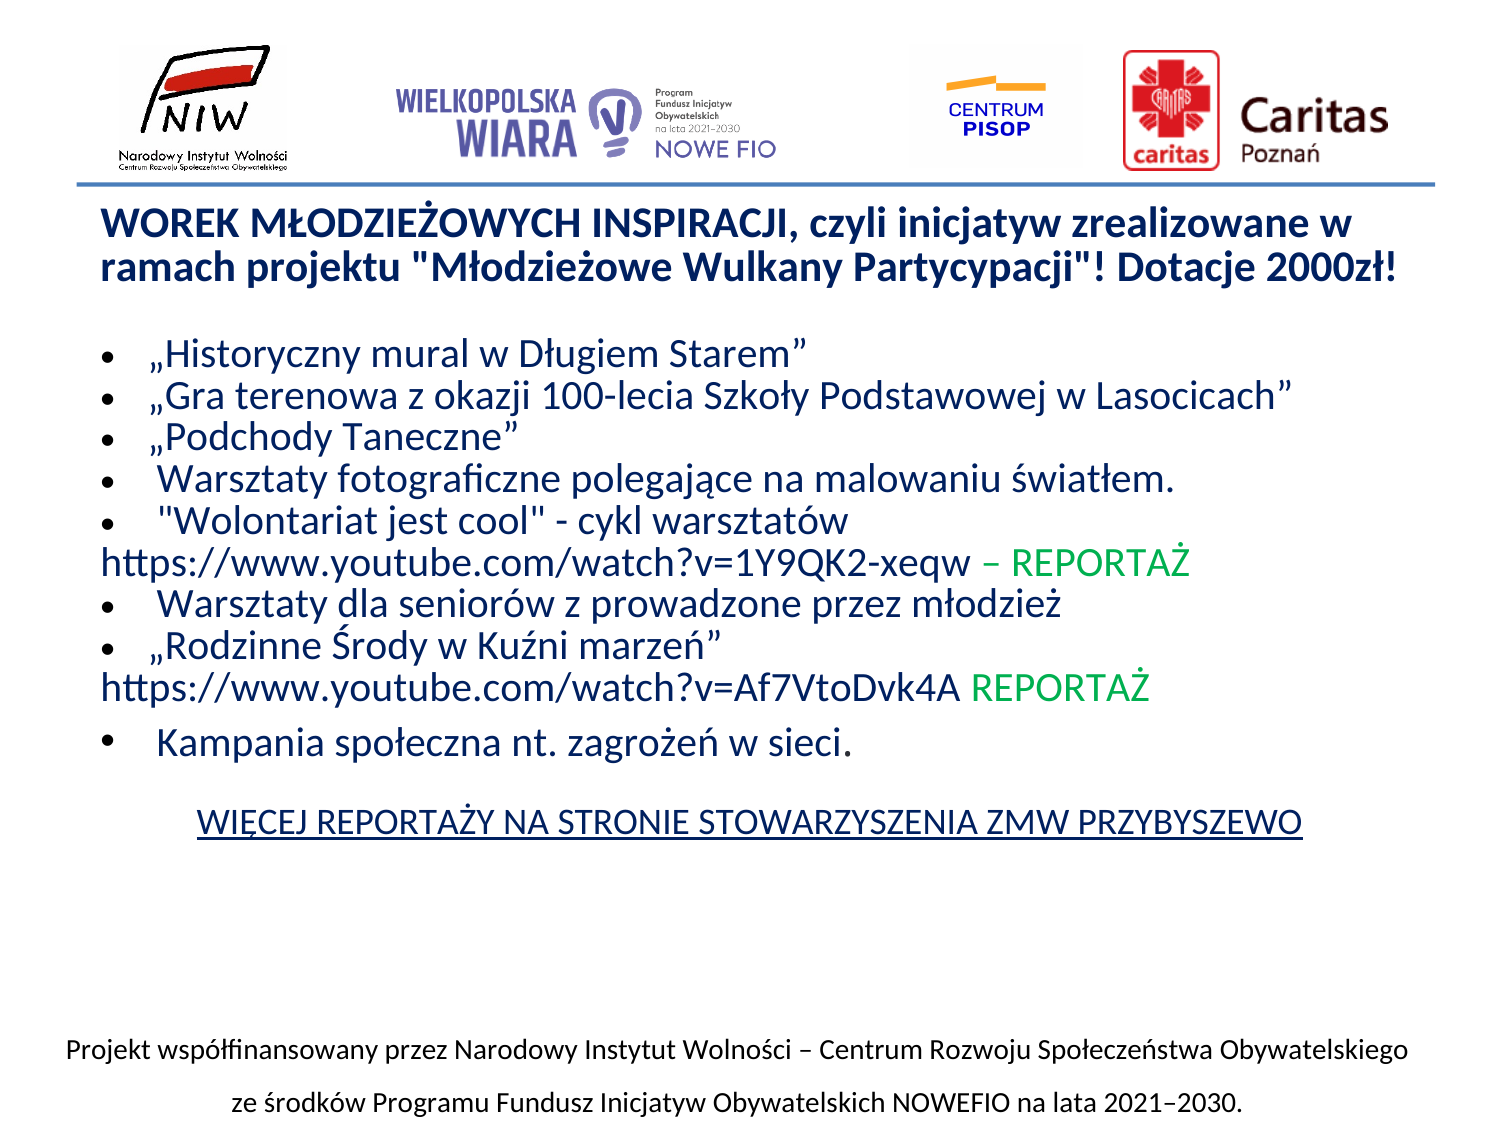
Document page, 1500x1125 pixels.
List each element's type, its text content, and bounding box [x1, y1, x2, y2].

text_box WOREK MŁODZIEŻOWYCH INSPIRACJI, czyli inicjatyw zrealizowane w ramach projektu "Młodzieżowe Wulkany Partycypacji"! Dotacje 2000zł! „Historyczny mural w Długiem Starem” „Gra terenowa z okazji 100-lecia Szkoły Podstawowej w Lasocicach” „Podchody Taneczne” Warsztaty fotograficzne polegające na malowaniu światłem. "Wolontariat jest cool" - cykl warsztatów https://www.youtube.com/watch?v=1Y9QK2-xeqw – REPORTAŻ Warsztaty dla seniorów z prowadzone przez młodzież „Rodzinne Środy w Kuźni marzeń” https://www.youtube.com/watch?v=Af7VtoDvk4A REPORTAŻ Kampania społeczna nt. zagrożeń w sieci. WIĘCEJ REPORTAŻY NA STRONIE STOWARZYSZENIA ZMW PRZYBYSZEWO [84, 197, 1416, 928]
